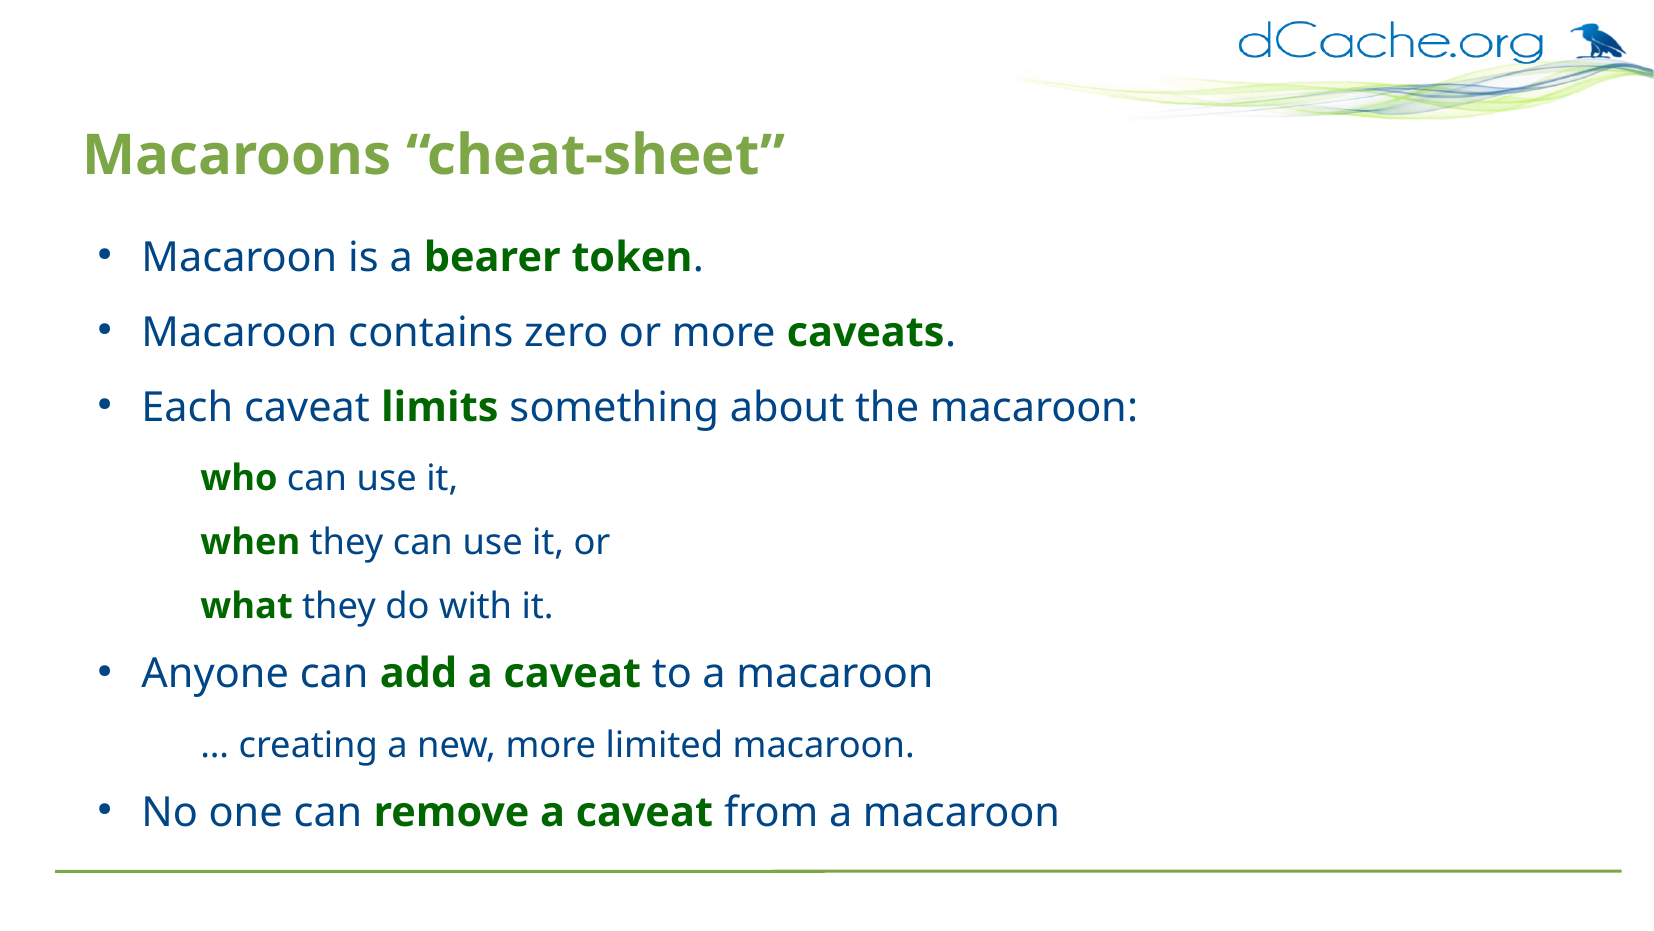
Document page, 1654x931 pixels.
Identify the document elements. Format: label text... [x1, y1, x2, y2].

title Macaroons “cheat-sheet” [82, 116, 1605, 189]
picture [956, 12, 1654, 127]
list Macaroon is a bearer token. Macaroon contains zero or more caveats. Each caveat limits something about the macaroon: who can use it, when they can use it, or what they do with it. Anyone can add a caveat to a macaroon … creating a new, more limited macaroon. No one can remove a caveat from a macaroon [82, 227, 1571, 841]
